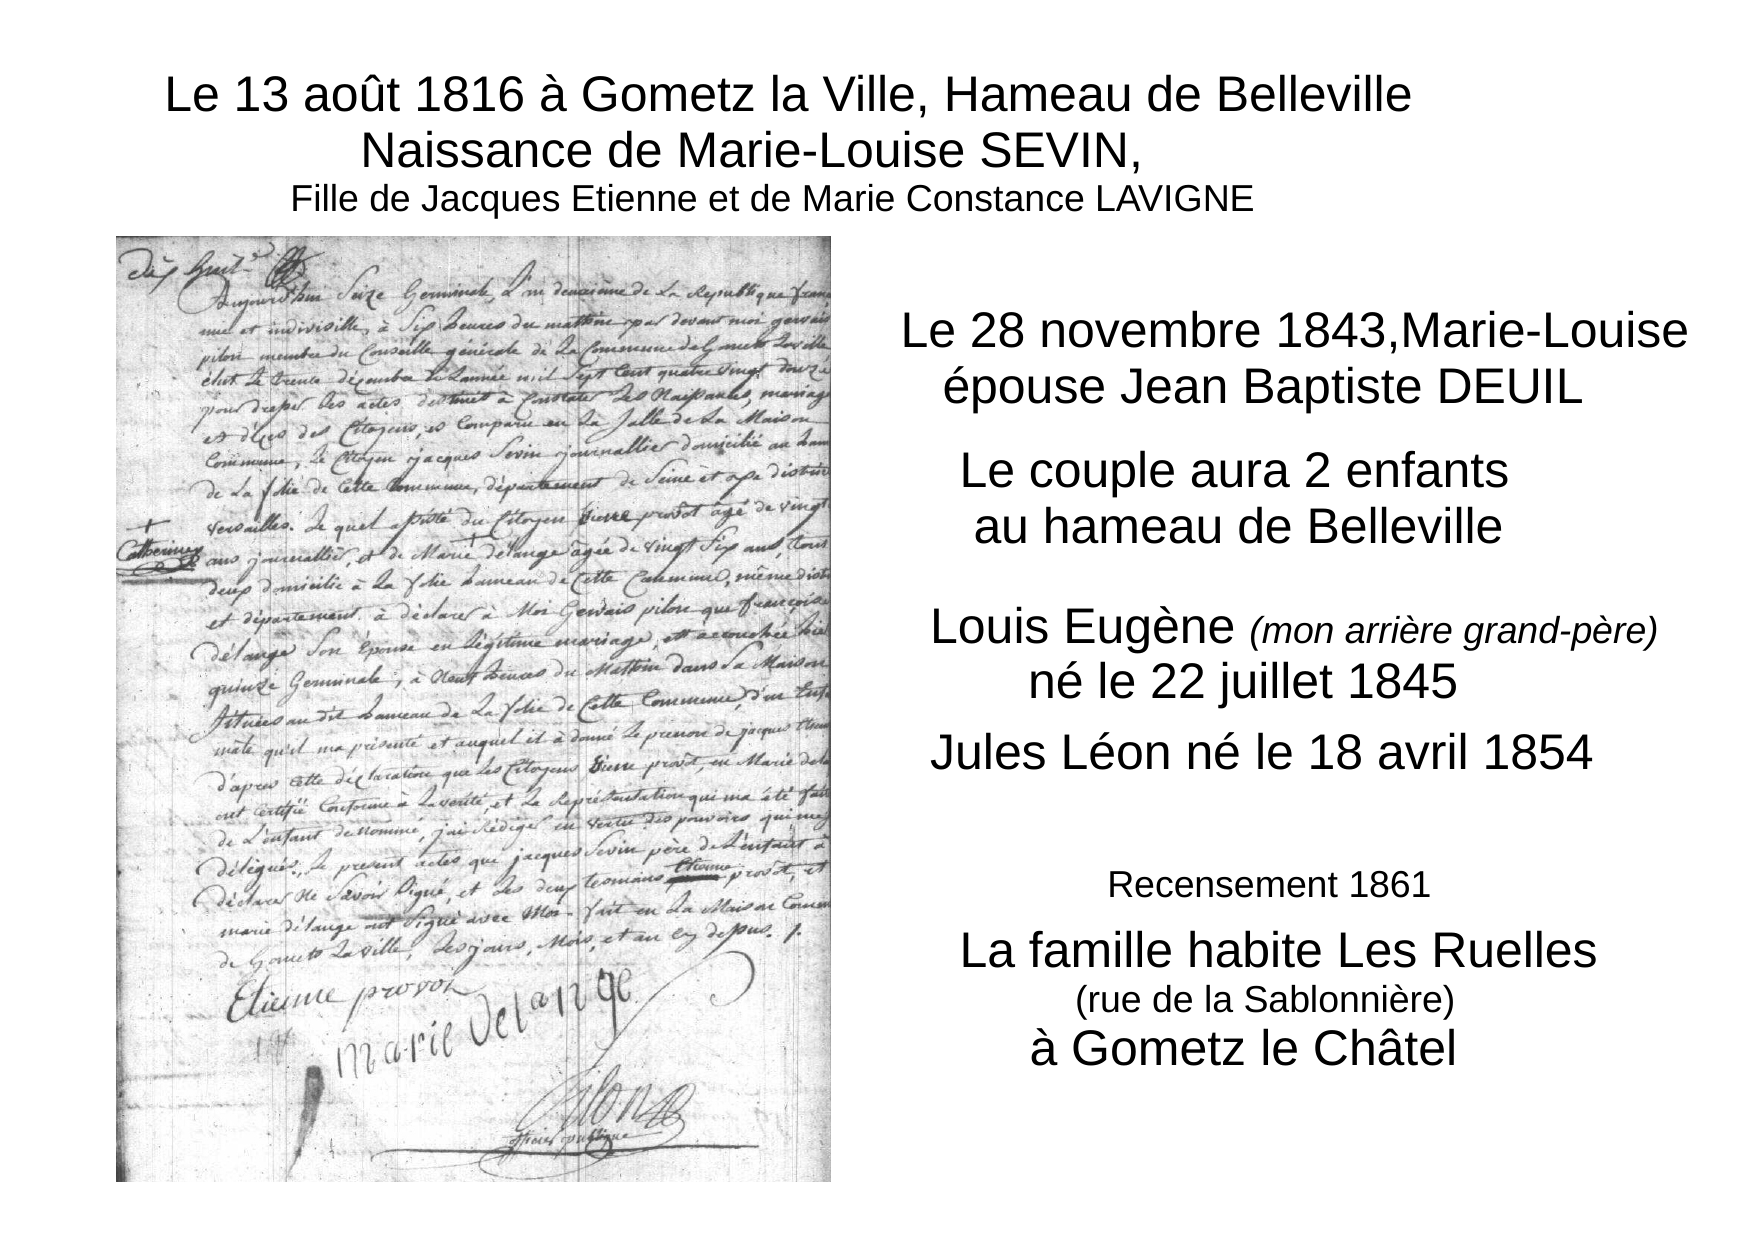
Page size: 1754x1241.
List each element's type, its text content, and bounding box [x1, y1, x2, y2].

text_box Louis Eugène (mon arrière grand-père) né le 22 juillet 1845 [915, 590, 1674, 717]
text_box Le 28 novembre 1843,Marie-Louise épouse Jean Baptiste DEUIL [885, 295, 1713, 443]
text_box Recensement 1861 [1092, 856, 1447, 914]
text_box Le couple aura 2 enfants au hameau de Belleville [944, 434, 1565, 590]
text_box Le 13 août 1816 à Gometz la Ville, Hameau de Belleville Naissance de Marie-Louise SEVIN, Fille de Jacques Etienne et de Marie Constance LAVIGNE [149, 59, 1477, 228]
text_box La famille habite Les Ruelles (rue de la Sablonnière) à Gometz le Châtel [944, 915, 1656, 1098]
text_box Jules Léon né le 18 avril 1854 [915, 716, 1609, 806]
picture [116, 236, 831, 1182]
